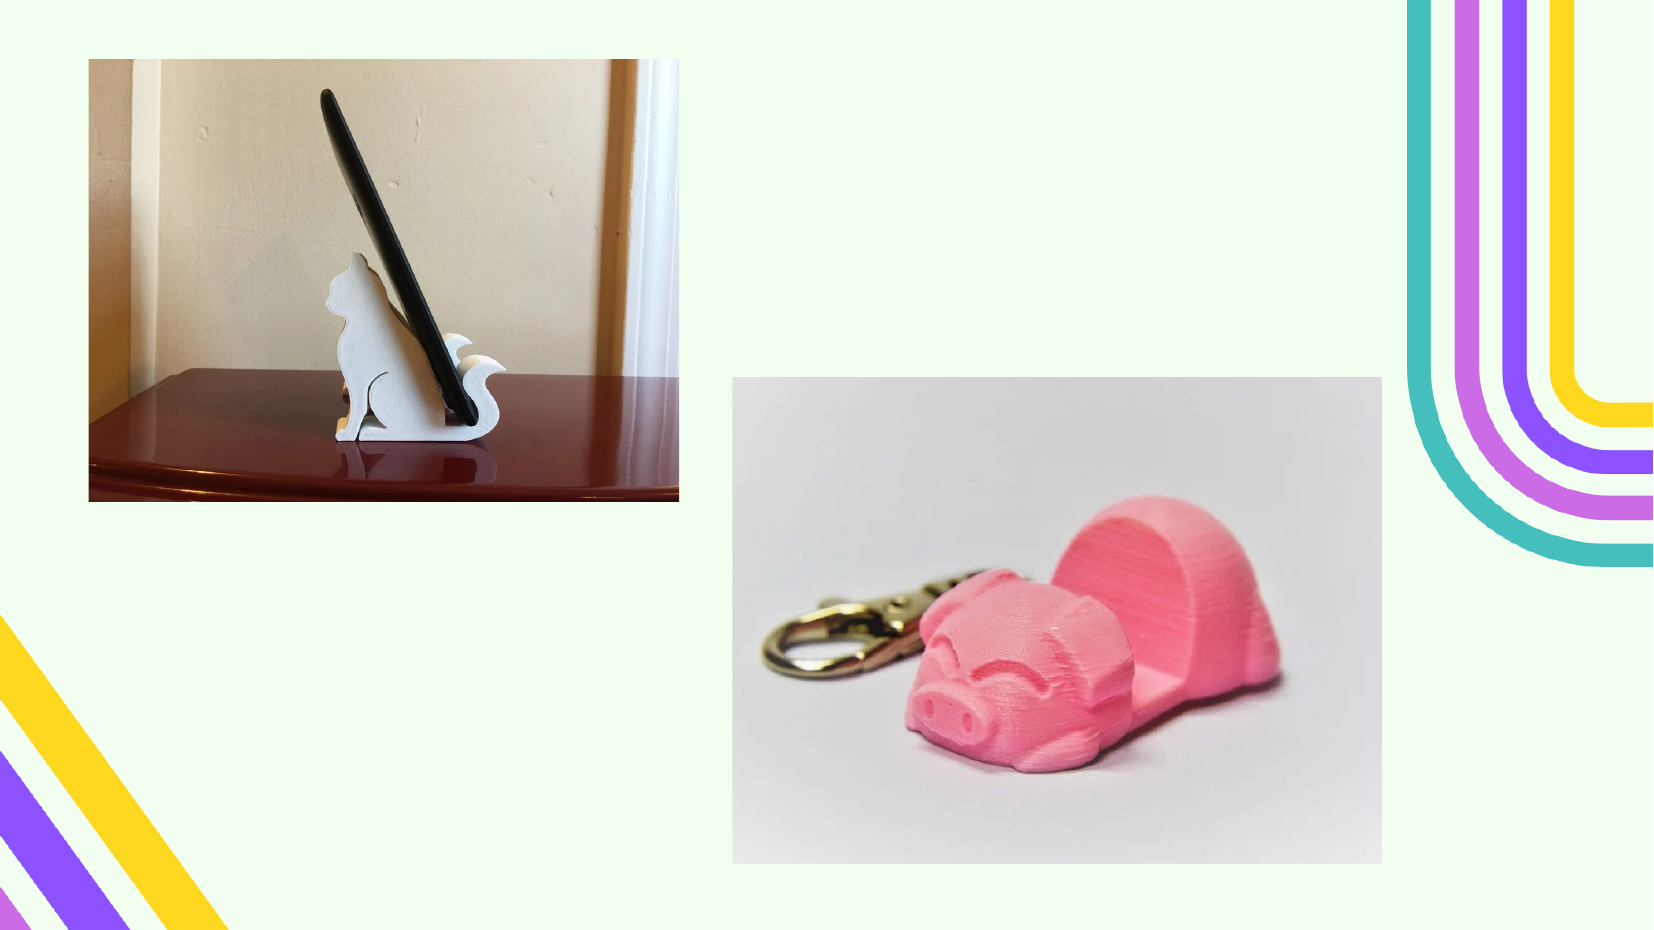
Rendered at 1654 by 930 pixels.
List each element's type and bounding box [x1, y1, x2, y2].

text_box [88, 59, 680, 502]
picture [0, 539, 532, 930]
text_box [732, 377, 1382, 865]
picture [1407, 0, 1653, 567]
